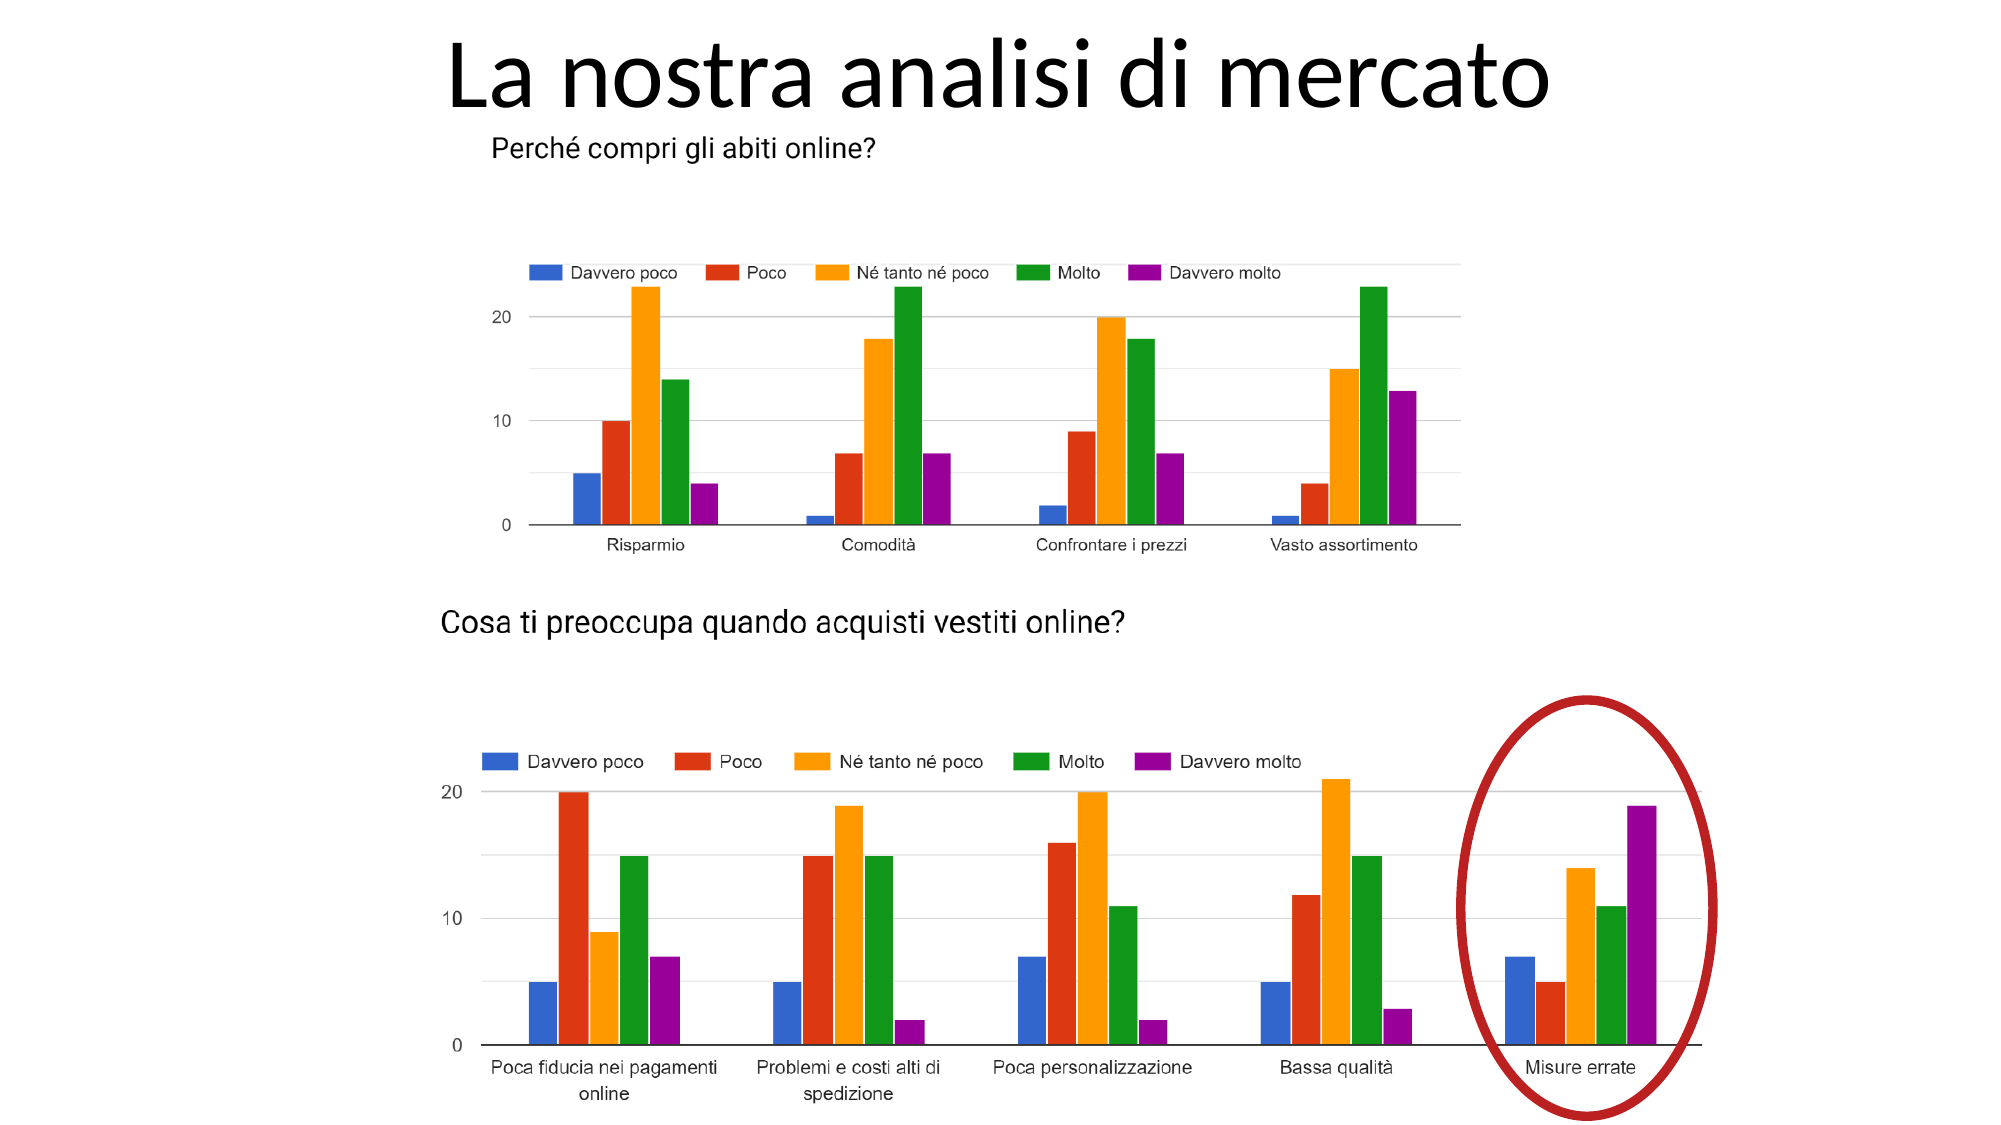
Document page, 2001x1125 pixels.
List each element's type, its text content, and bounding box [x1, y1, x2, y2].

picture [1466, 705, 1703, 1111]
picture [456, 117, 1461, 563]
picture [1615, 1010, 1703, 1117]
picture [402, 596, 1703, 1117]
text_box La nostra analisi di mercato [0, 0, 2000, 135]
